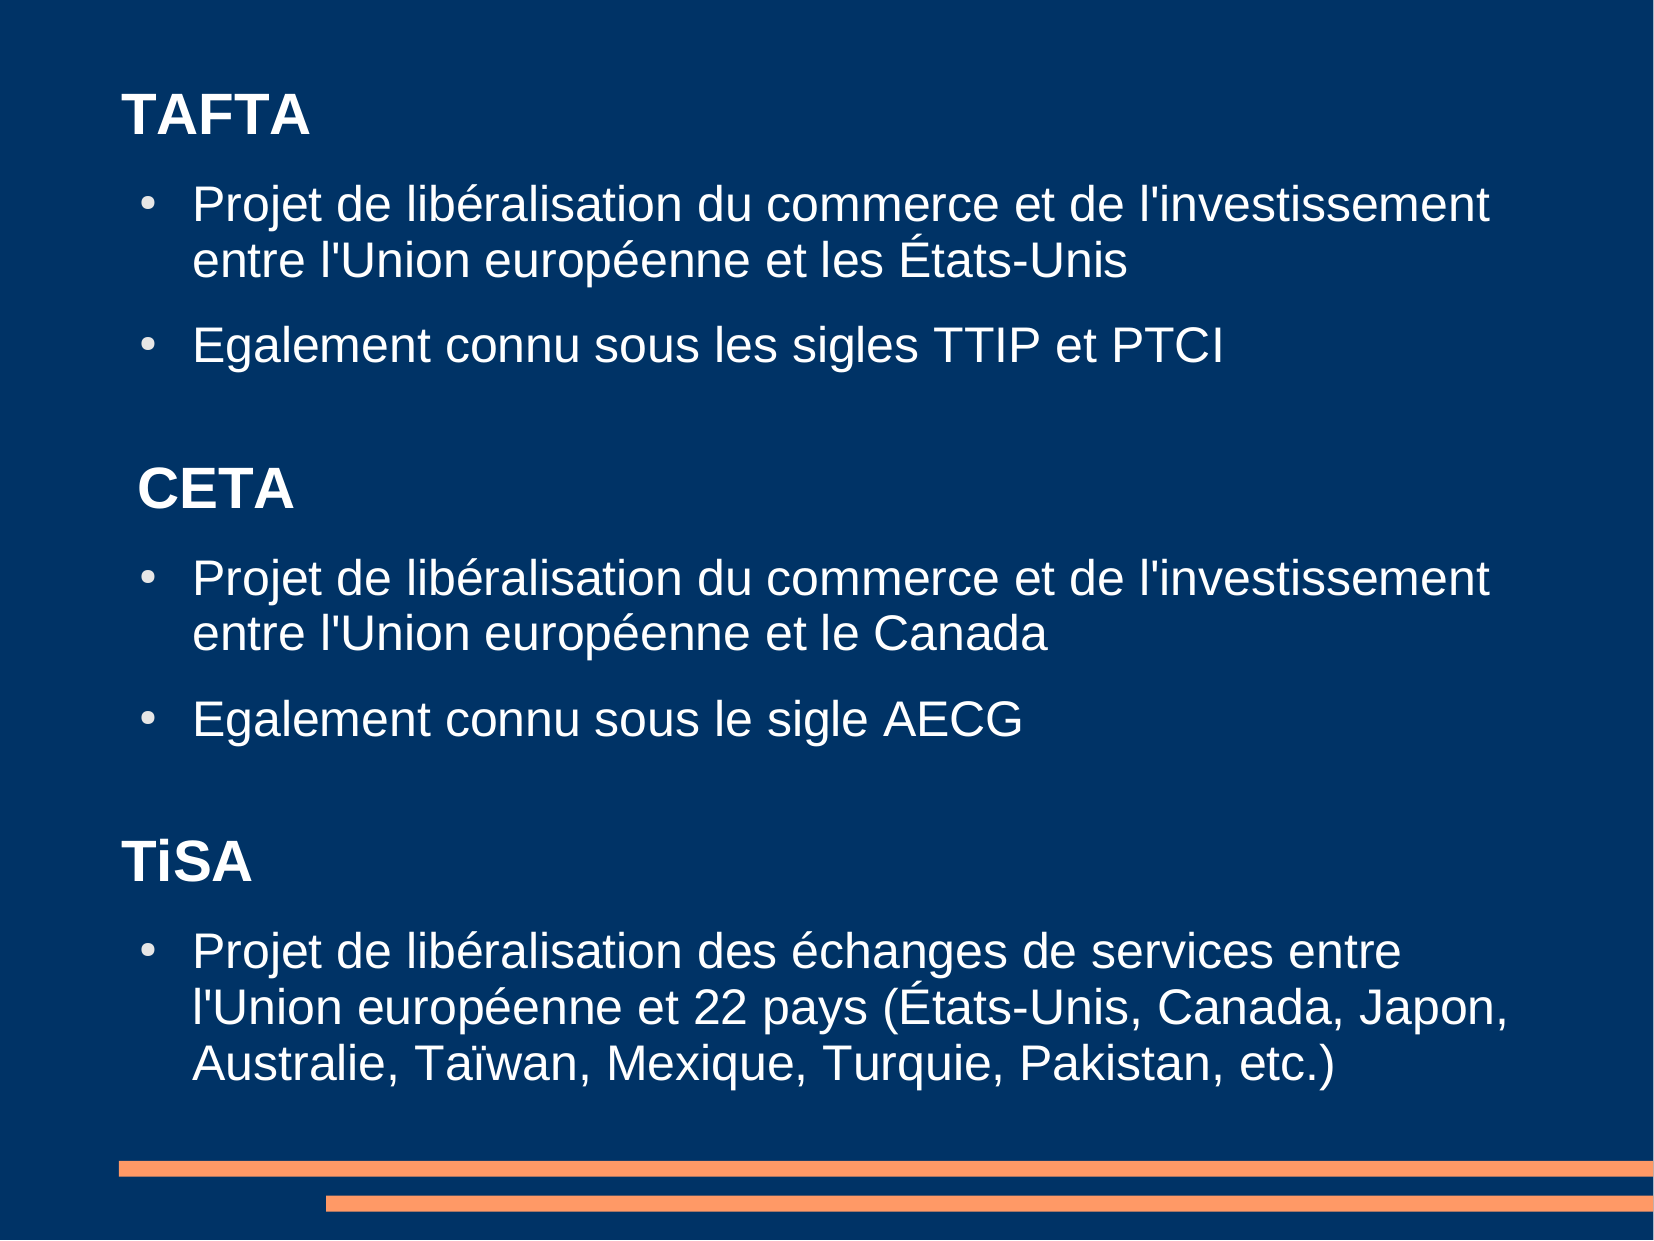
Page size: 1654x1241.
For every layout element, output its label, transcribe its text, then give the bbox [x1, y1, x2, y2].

list TAFTA Projet de libéralisation du commerce et de l'investissement entre l'Union européenne et les États-Unis Egalement connu sous les sigles TTIP et PTCI CETA Projet de libéralisation du commerce et de l'investissement entre l'Union européenne et le Canada Egalement connu sous le sigle AECG TiSA Projet de libéralisation des échanges de services entre l'Union européenne et 22 pays (États-Unis, Canada, Japon, Australie, Taïwan, Mexique, Turquie, Pakistan, etc.) [121, 81, 1561, 1241]
